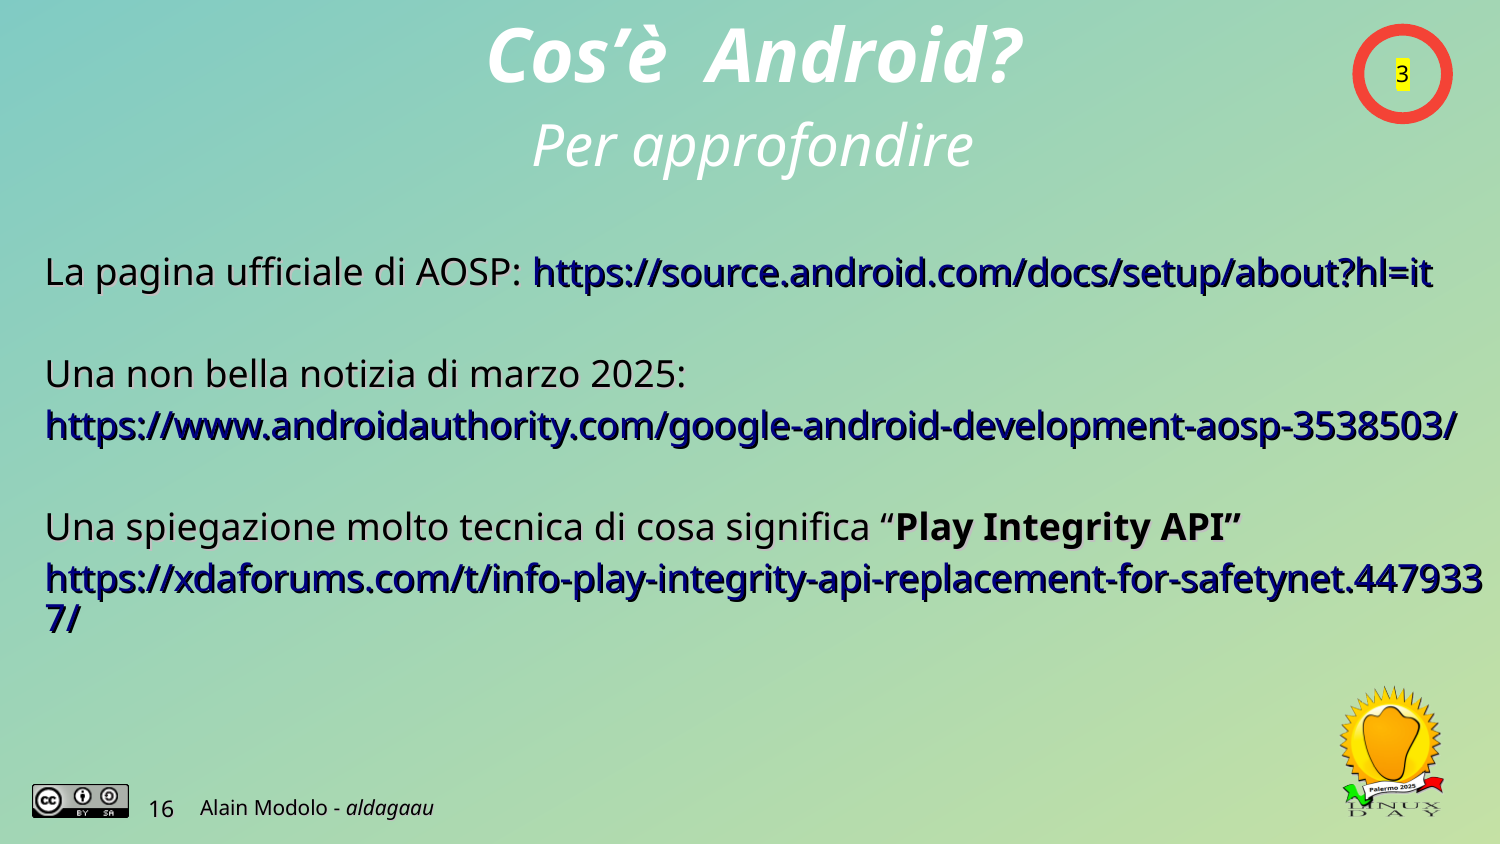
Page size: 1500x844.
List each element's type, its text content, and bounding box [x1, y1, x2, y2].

picture [32, 784, 129, 818]
text_box La pagina ufficiale di AOSP: https://source.android.com/docs/setup/about?hl=it Una non bella notizia di marzo 2025: https://www.androidauthority.com/google-android-development-aosp-3538503/ Una spiegazione molto tecnica di cosa significa “Play Integrity API” https://xdaforums.com/t/info-play-integrity-api-replacement-for-safetynet.4479337/ [29, 238, 1500, 650]
text_box 3 [1358, 29, 1447, 119]
title Cos’è Android? Per approfondire [295, 18, 1211, 168]
picture [1233, 670, 1500, 844]
